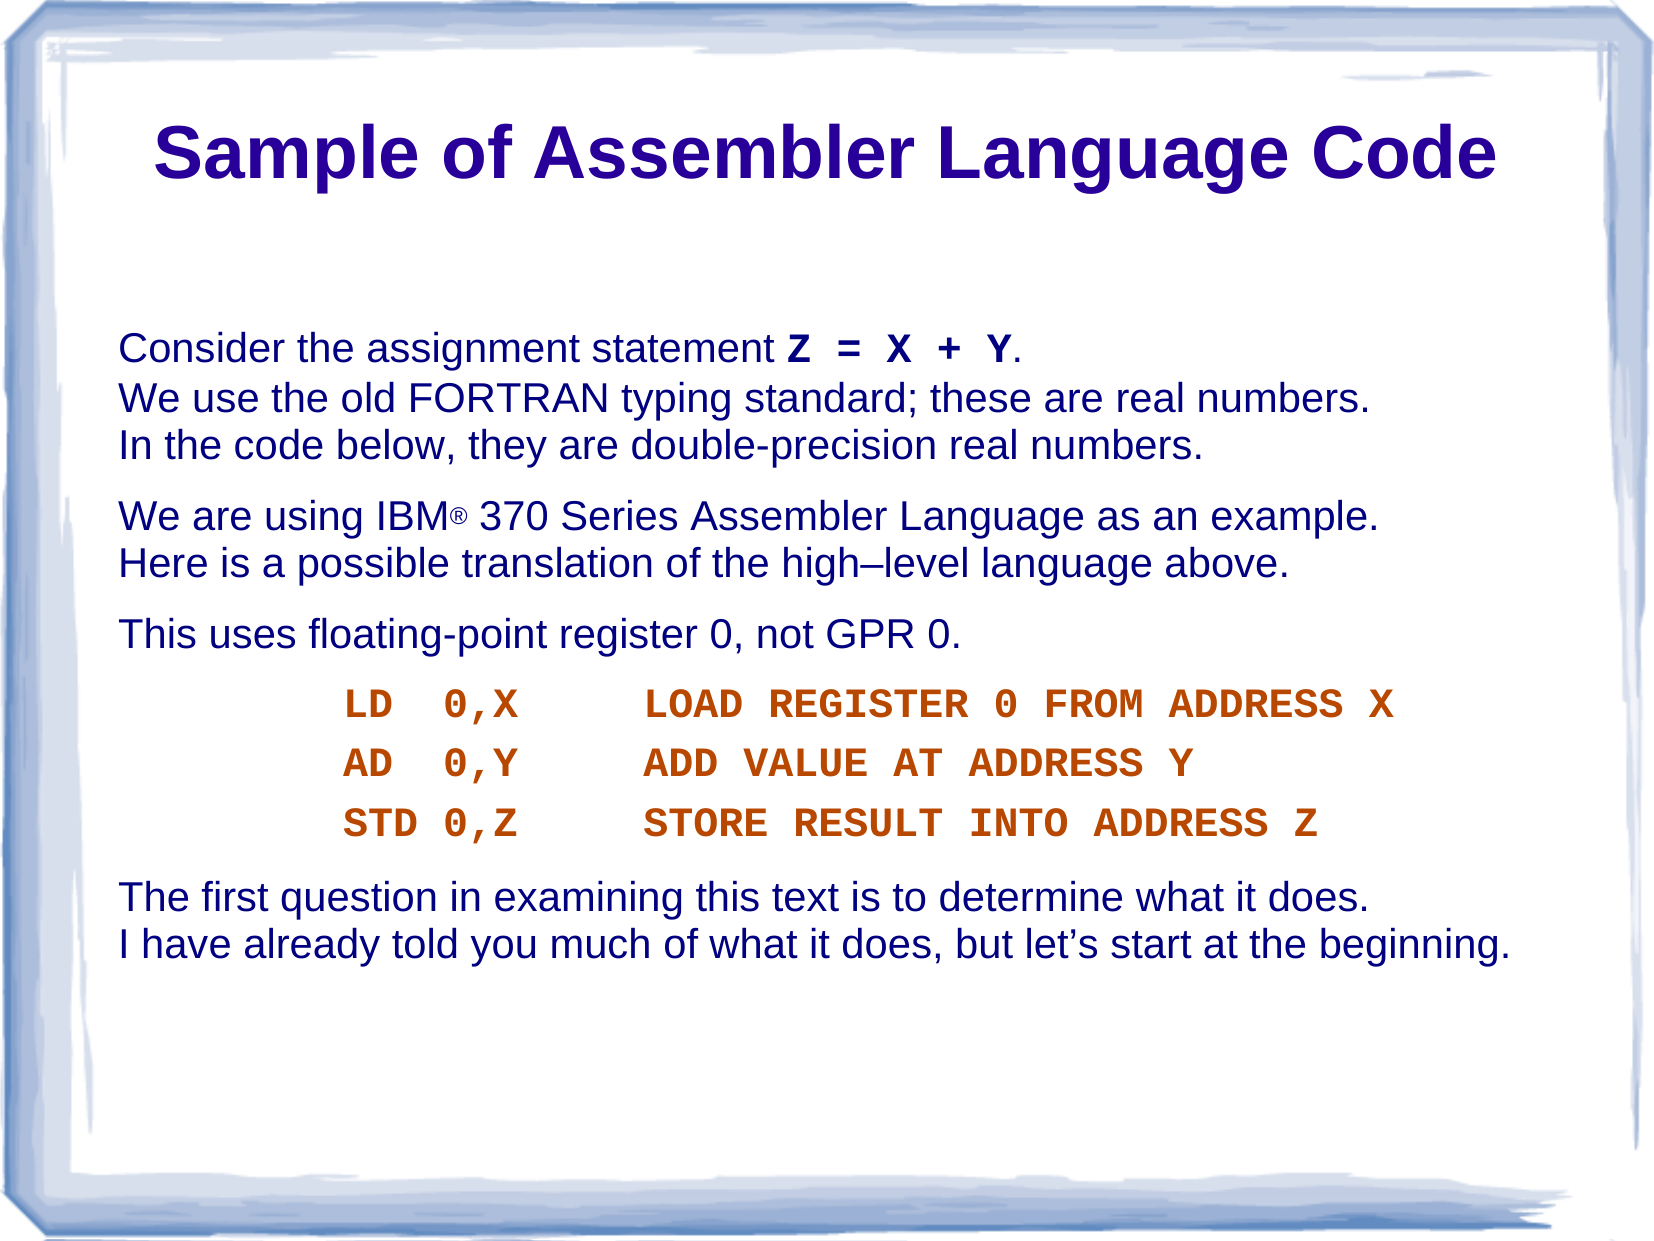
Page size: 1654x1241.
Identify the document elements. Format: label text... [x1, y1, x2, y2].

list Consider the assignment statement Z = X + Y. We use the old FORTRAN typing standard; these are real numbers. In the code below, they are double-precision real numbers. We are using IBM® 370 Series Assembler Language as an example. Here is a possible translation of the high–level language above. This uses floating-point register 0, not GPR 0. LD 0,X LOAD REGISTER 0 FROM ADDRESS X AD 0,Y ADD VALUE AT ADDRESS Y STD 0,Z STORE RESULT INTO ADDRESS Z The first question in examining this text is to determine what it does. I have already told you much of what it does, but let’s start at the beginning. [118, 324, 1571, 1051]
title Sample of Assembler Language Code [82, 56, 1571, 250]
picture [0, 0, 1654, 1241]
